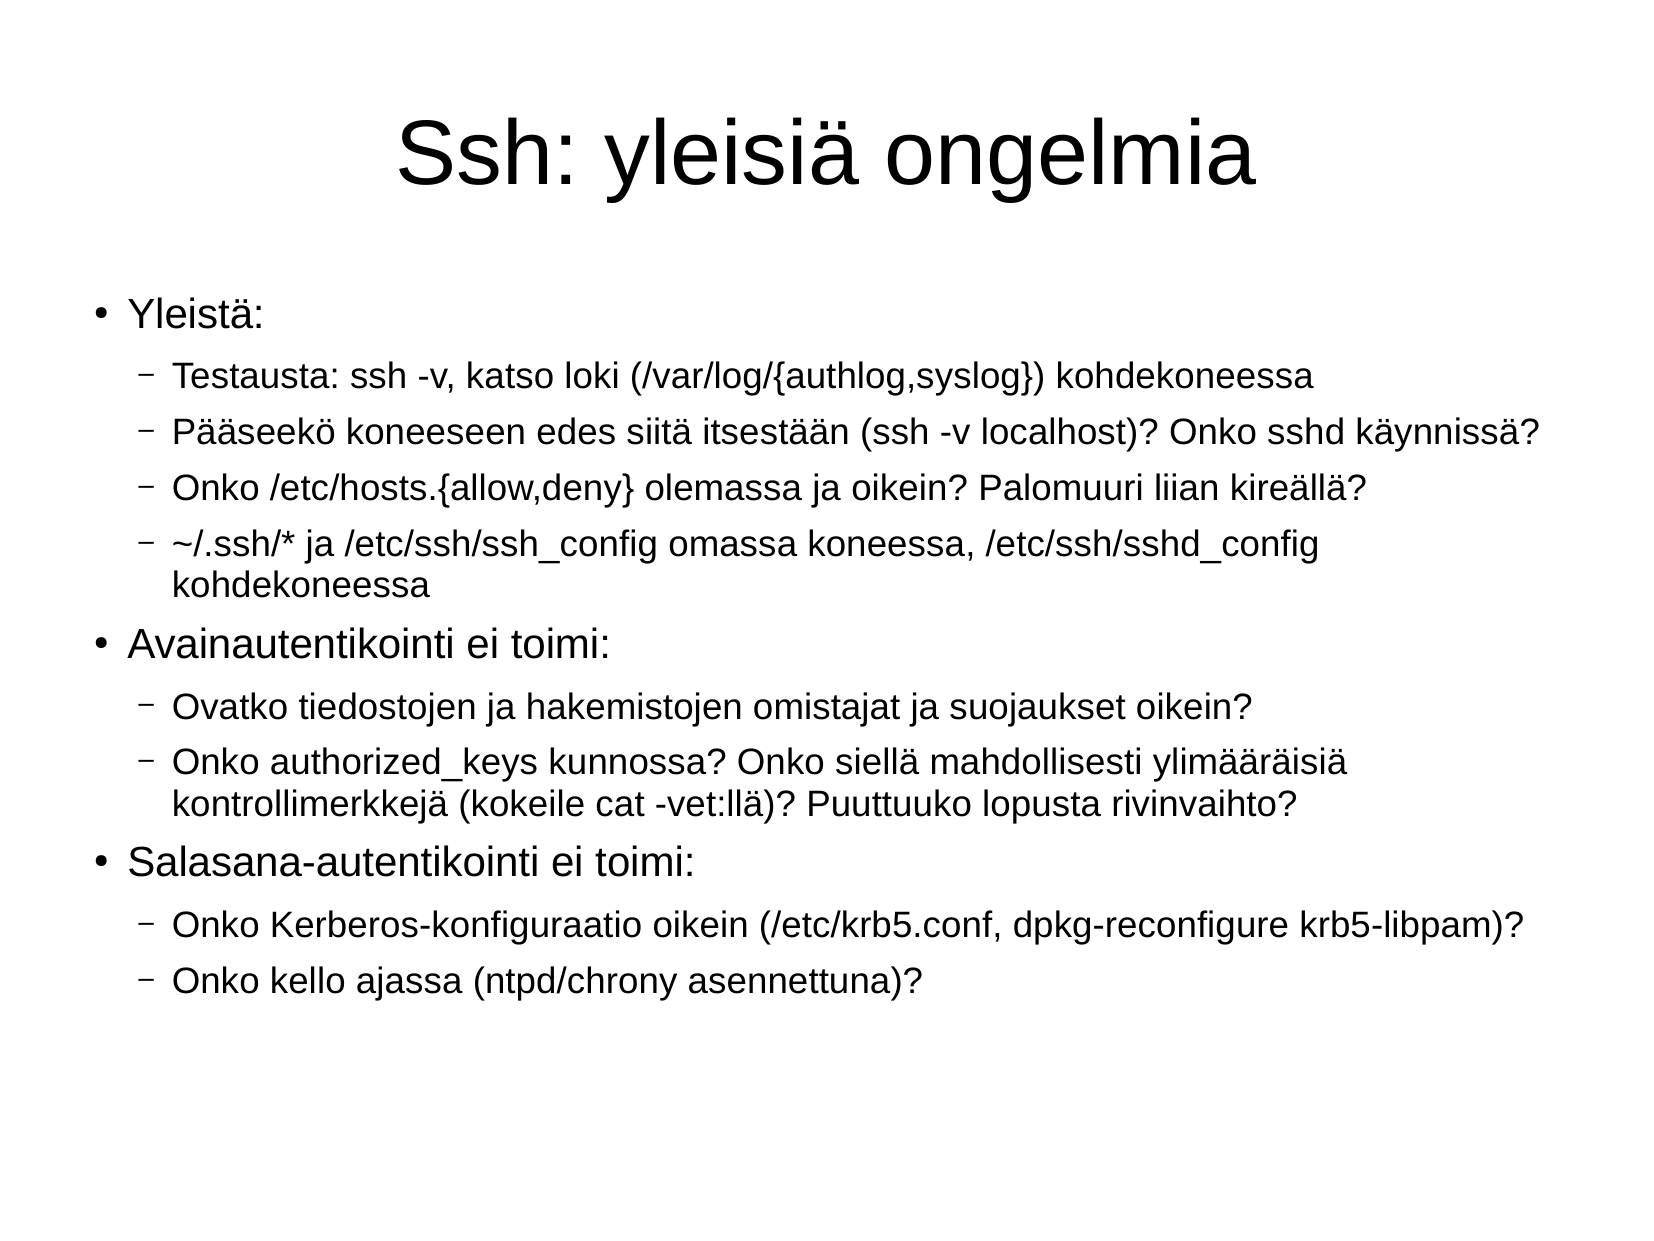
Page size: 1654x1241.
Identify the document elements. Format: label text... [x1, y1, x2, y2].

title Ssh: yleisiä ongelmia [82, 49, 1571, 257]
list Yleistä: Testausta: ssh -v, katso loki (/var/log/{authlog,syslog}) kohdekoneessa Pääseekö koneeseen edes siitä itsestään (ssh -v localhost)? Onko sshd käynnissä? Onko /etc/hosts.{allow,deny} olemassa ja oikein? Palomuuri liian kireällä? ~/.ssh/* ja /etc/ssh/ssh_config omassa koneessa, /etc/ssh/sshd_config kohdekoneessa Avainautentikointi ei toimi: Ovatko tiedostojen ja hakemistojen omistajat ja suojaukset oikein? Onko authorized_keys kunnossa? Onko siellä mahdollisesti ylimääräisiä kontrollimerkkejä (kokeile cat -vet:llä)? Puuttuuko lopusta rivinvaihto? Salasana-autentikointi ei toimi: Onko Kerberos-konfiguraatio oikein (/etc/krb5.conf, dpkg-reconfigure krb5-libpam)? Onko kello ajassa (ntpd/chrony asennettuna)? [82, 290, 1571, 1010]
